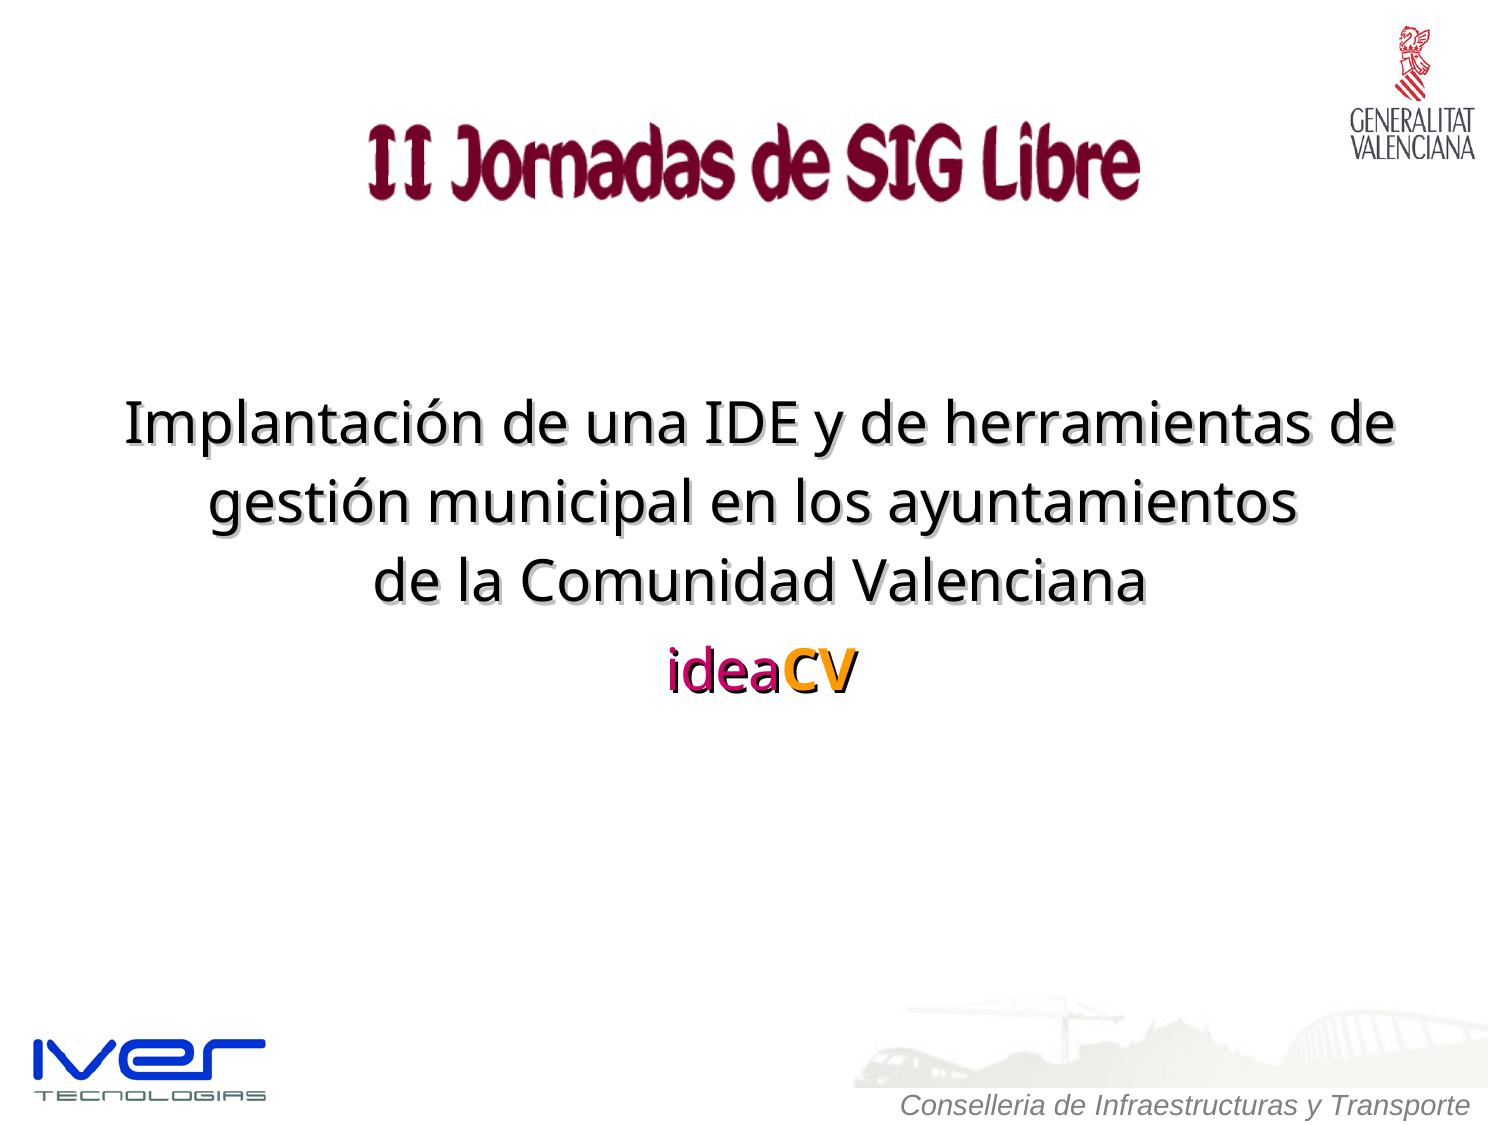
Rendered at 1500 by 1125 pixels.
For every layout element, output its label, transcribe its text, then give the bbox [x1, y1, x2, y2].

text_box Implantación de una IDE y de herramientas de gestión municipal en los ayuntamientos de la Comunidad Valenciana ideaCV [109, 373, 1412, 887]
picture [1349, 24, 1476, 160]
picture [348, 108, 1153, 211]
picture [850, 990, 1488, 1088]
picture [29, 1033, 266, 1113]
